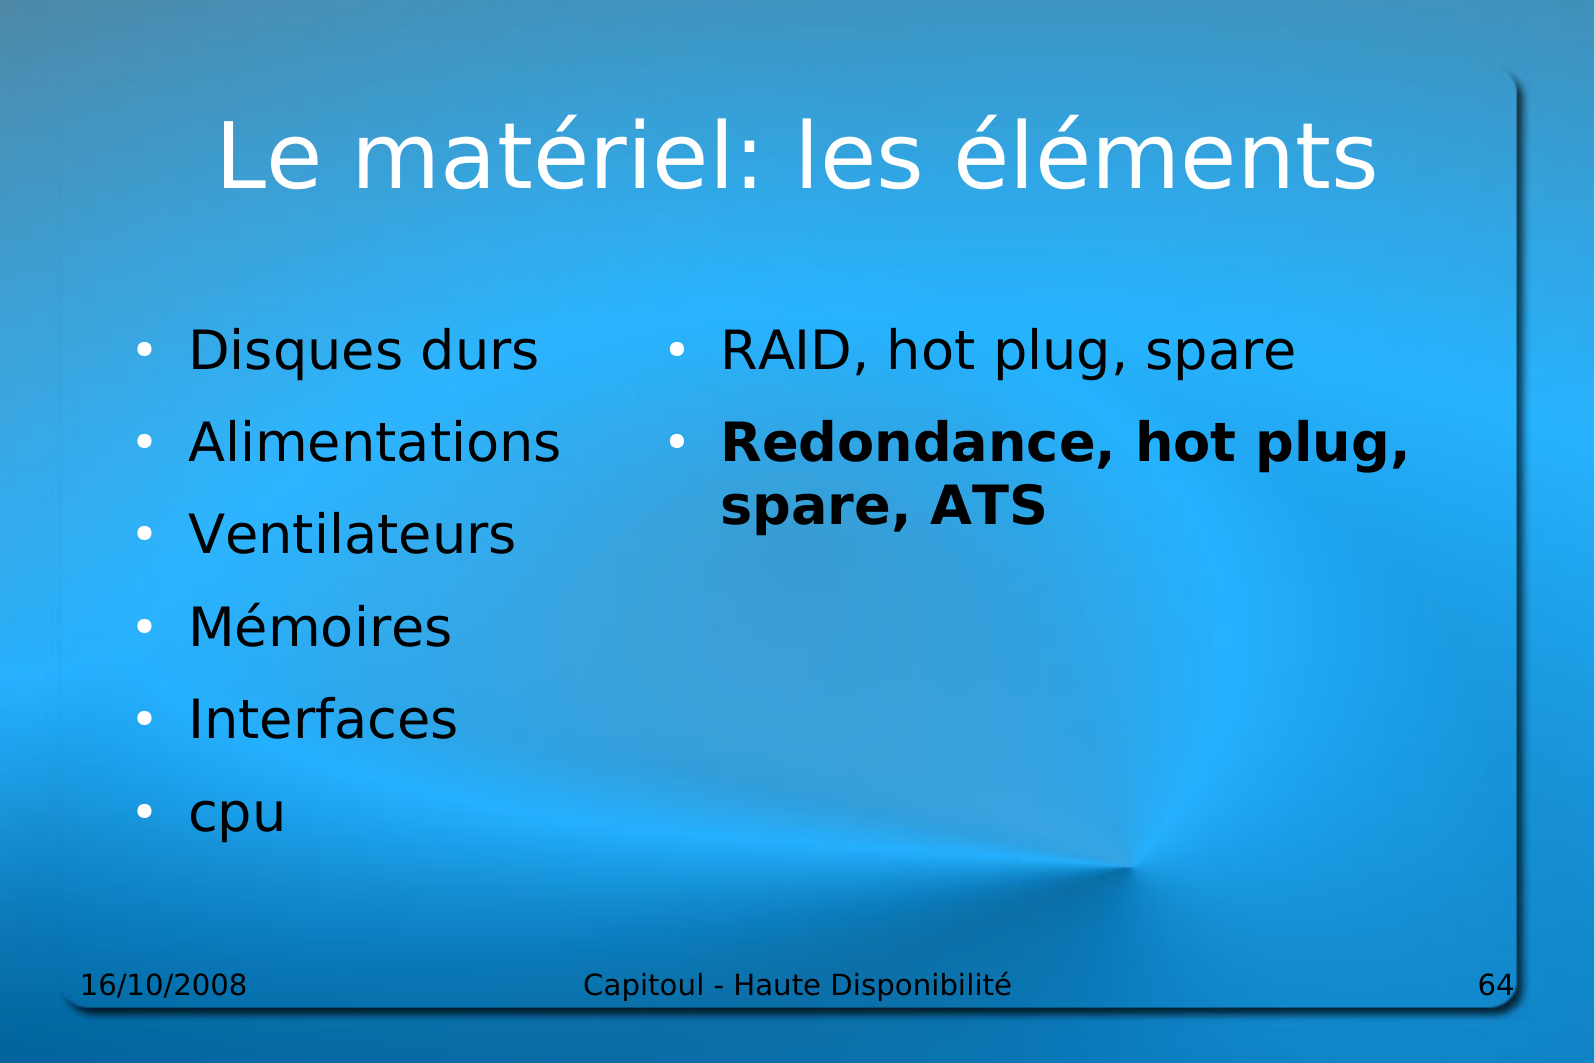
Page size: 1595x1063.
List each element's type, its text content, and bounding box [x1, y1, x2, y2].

list RAID, hot plug, spare Redondance, hot plug, spare, ATS [649, 318, 1480, 927]
title Le matériel: les éléments [117, 103, 1479, 211]
picture [0, 0, 1595, 1063]
list Disques durs Alimentations Ventilateurs Mémoires Interfaces cpu [117, 318, 591, 942]
